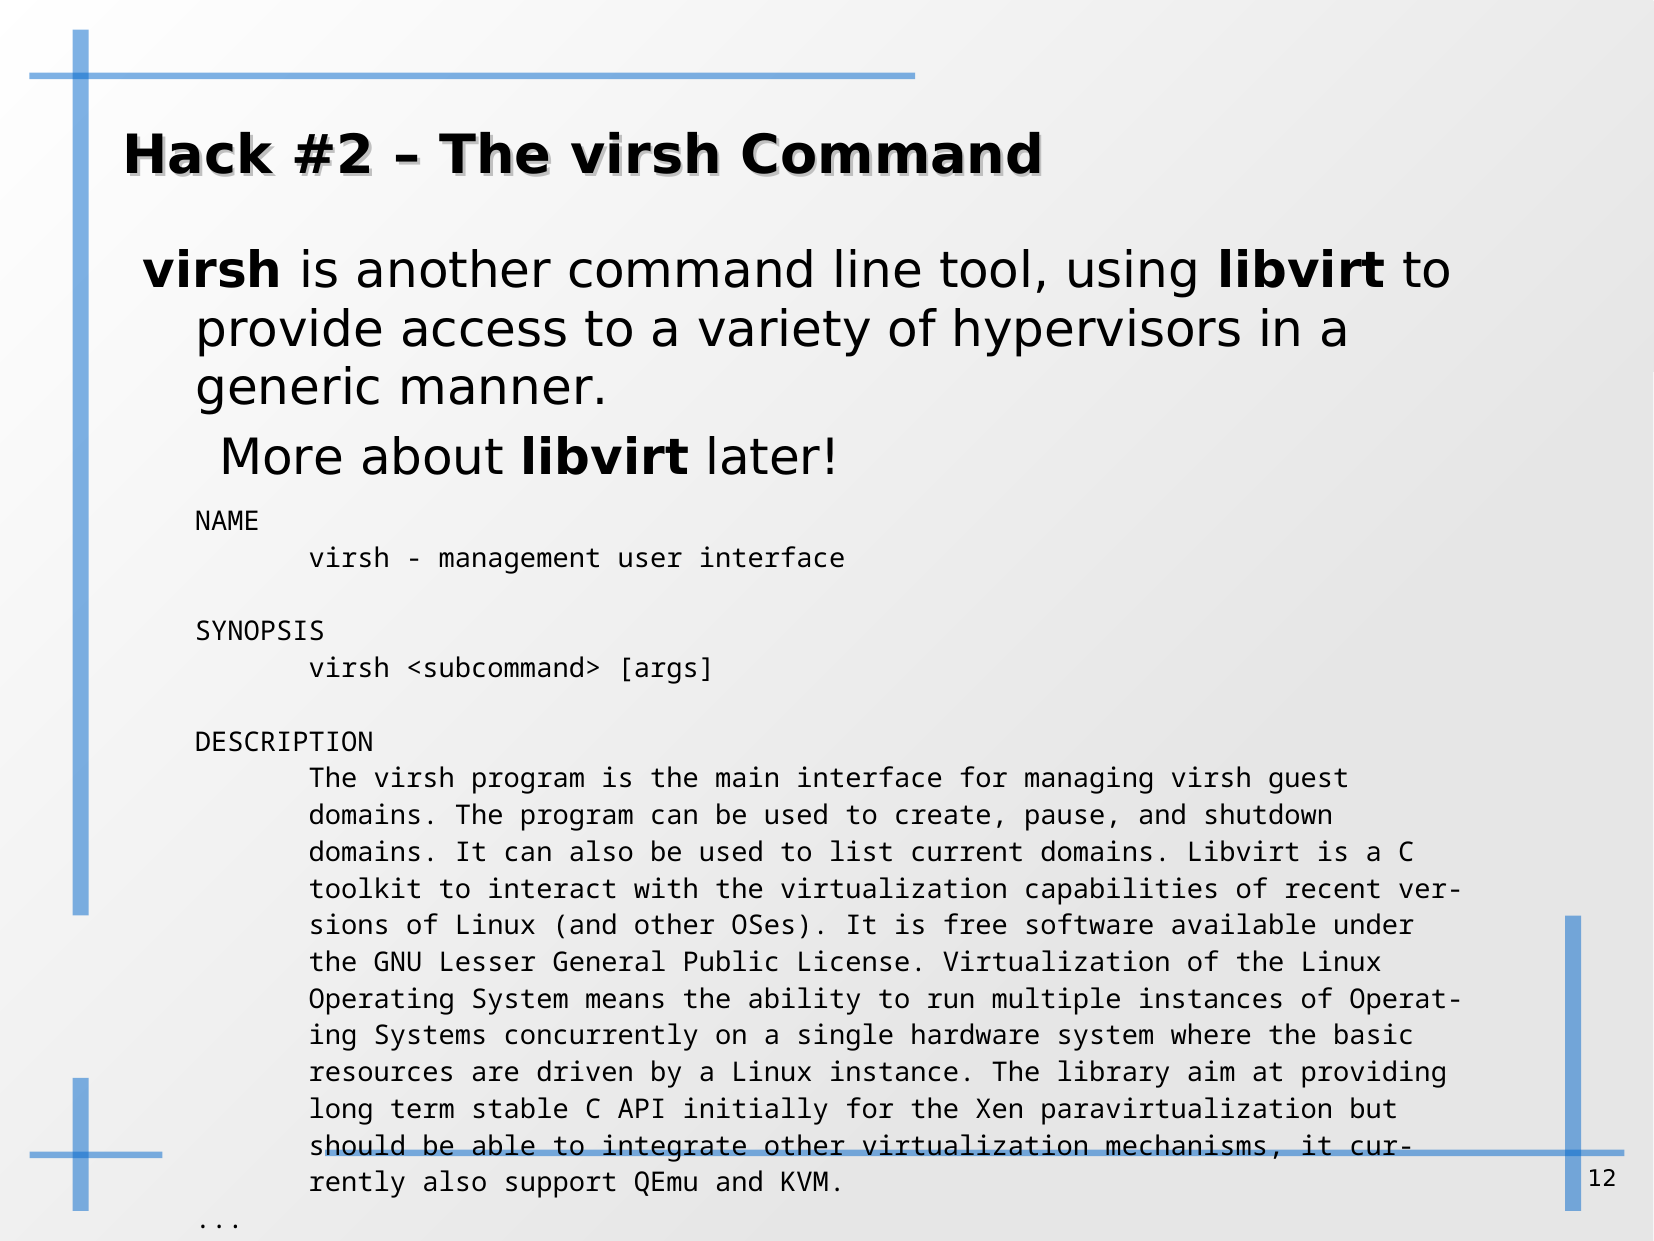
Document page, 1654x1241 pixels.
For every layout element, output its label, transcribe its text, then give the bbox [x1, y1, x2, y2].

list virsh is another command line tool, using libvirt to provide access to a variety of hypervisors in a generic manner. More about libvirt later! [124, 241, 1526, 1133]
text_box NAME virsh - management user interface SYNOPSIS virsh <subcommand> [args] DESCRIPTION The virsh program is the main interface for managing virsh guest domains. The program can be used to create, pause, and shutdown domains. It can also be used to list current domains. Libvirt is a C toolkit to interact with the virtualization capabilities of recent ver‐ sions of Linux (and other OSes). It is free software available under the GNU Lesser General Public License. Virtualization of the Linux Operating System means the ability to run multiple instances of Operat‐ ing Systems concurrently on a single hardware system where the basic resources are driven by a Linux instance. The library aim at providing long term stable C API initially for the Xen paravirtualization but should be able to integrate other virtualization mechanisms, it cur‐ rently also support QEmu and KVM. ... [194, 501, 1583, 1239]
title Hack #2 – The virsh Command [122, 91, 1524, 219]
